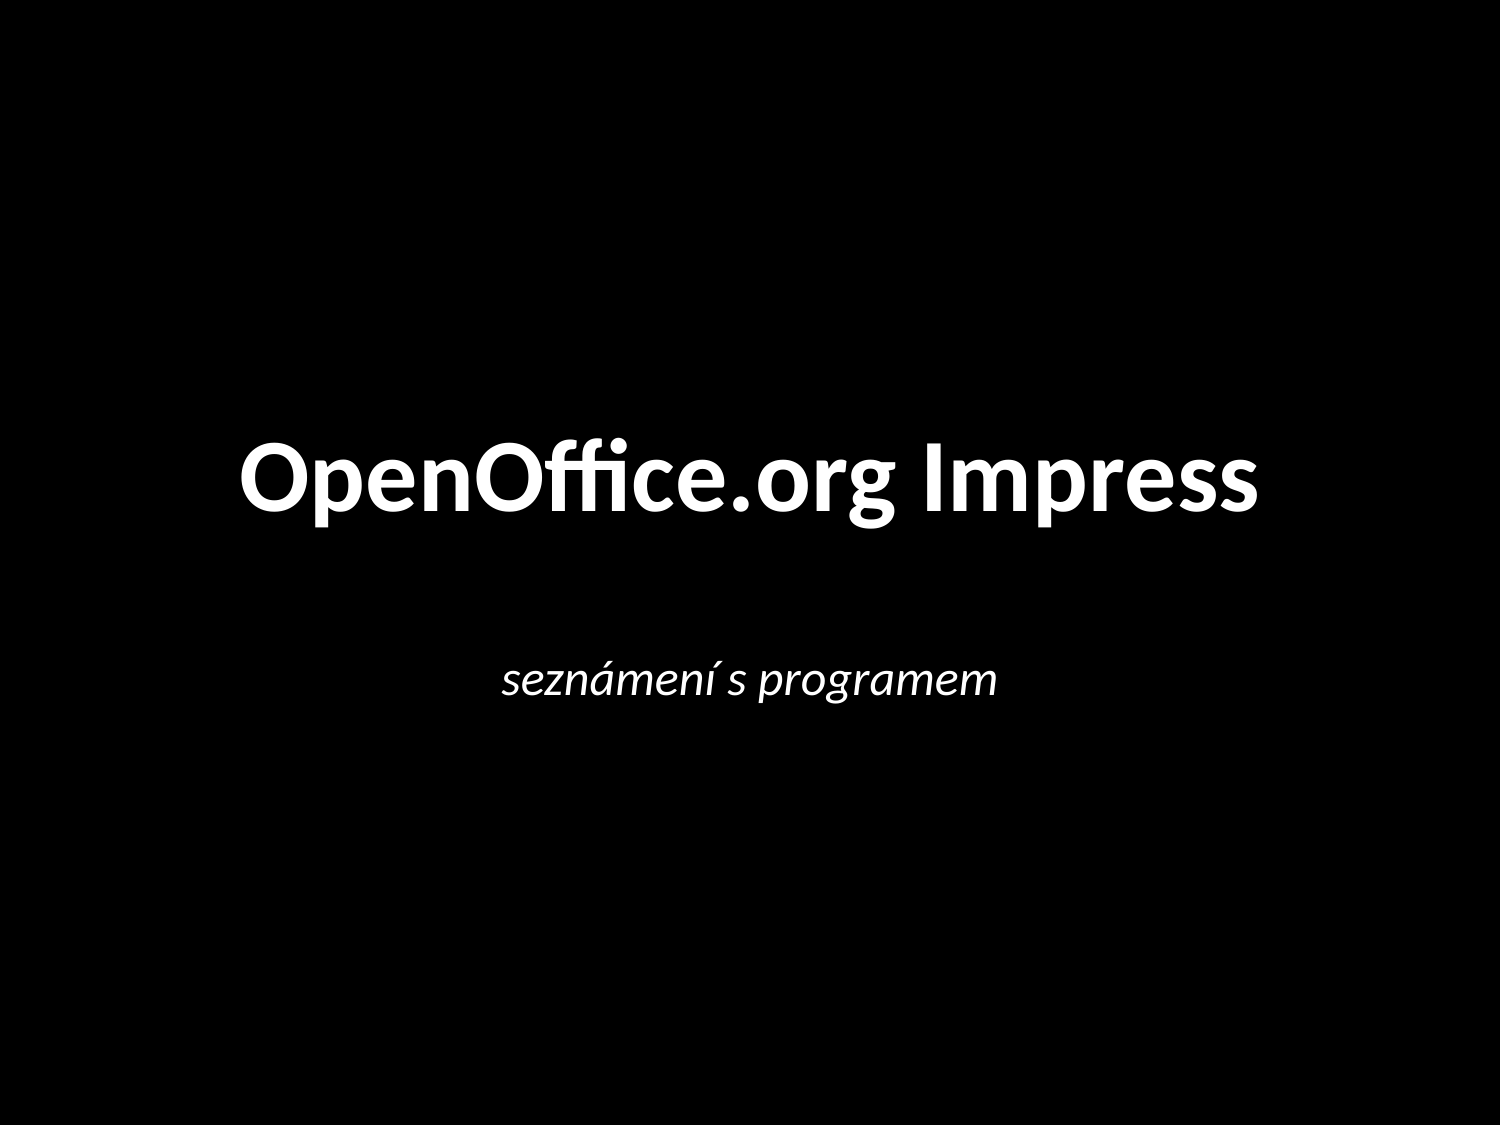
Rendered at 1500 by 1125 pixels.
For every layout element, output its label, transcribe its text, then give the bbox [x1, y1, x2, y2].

title OpenOffice.org Impress [112, 349, 1388, 591]
text_box seznámení s programem [225, 637, 1276, 926]
